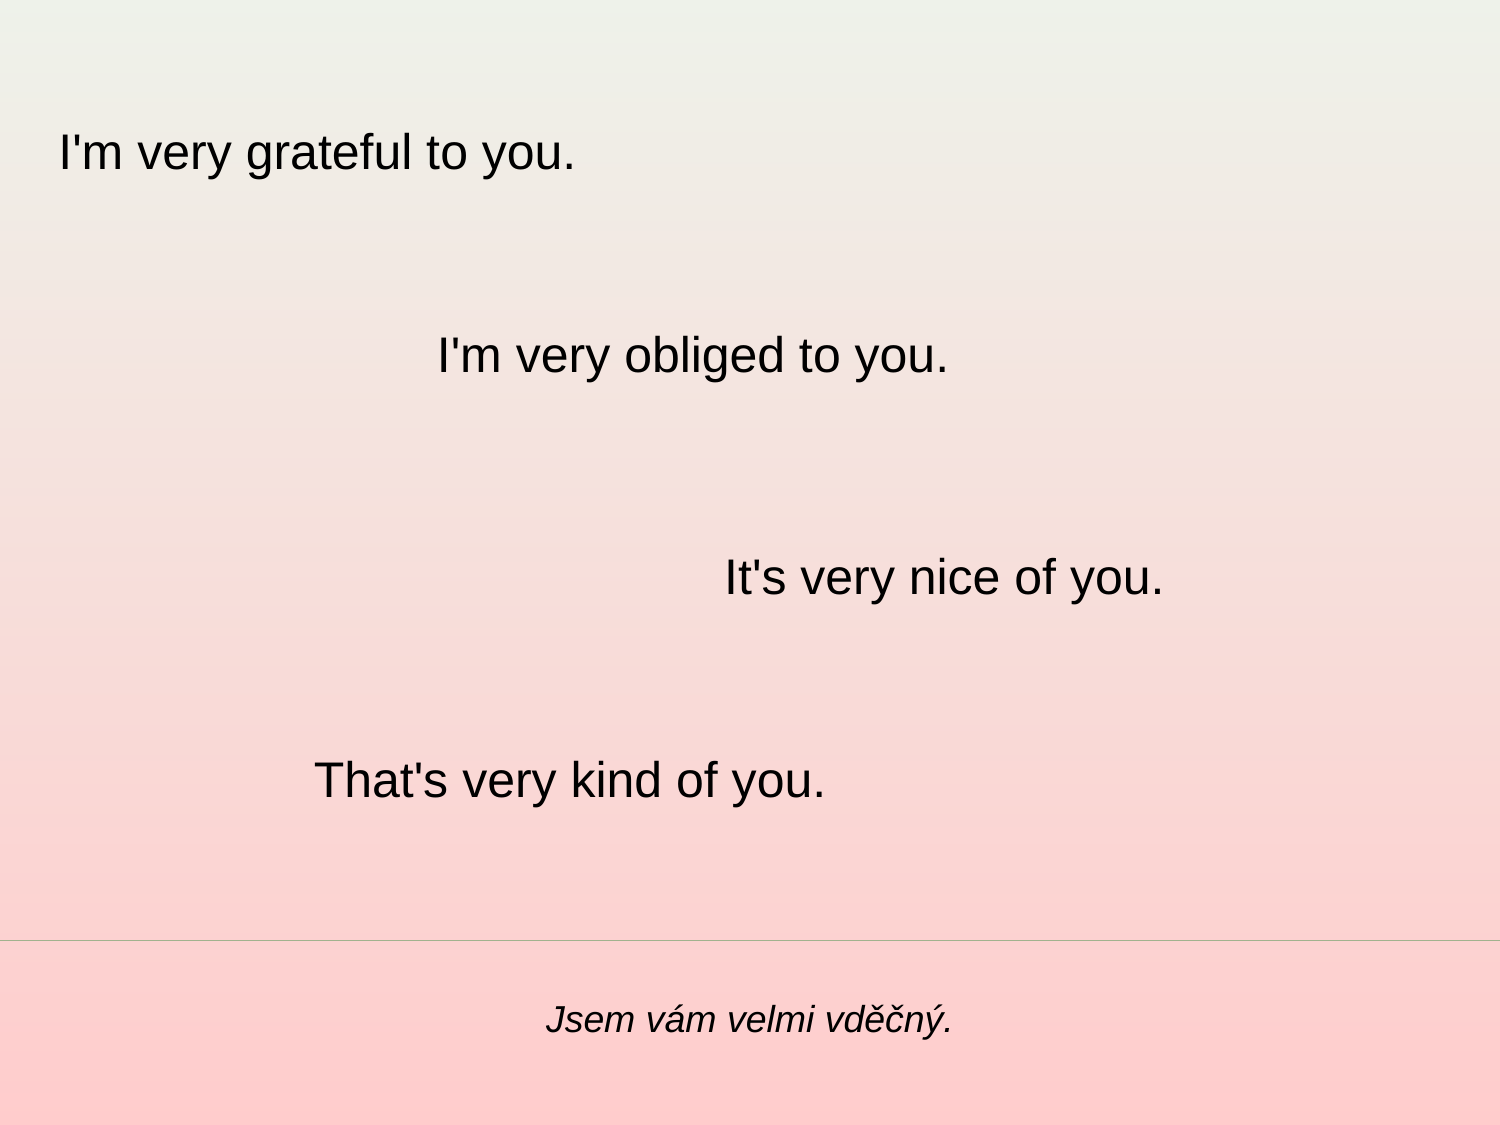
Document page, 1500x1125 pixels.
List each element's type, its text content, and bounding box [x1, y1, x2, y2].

text_box I'm very grateful to you. [43, 111, 593, 188]
text_box It's very nice of you. [709, 537, 1180, 613]
text_box Jsem vám velmi vděčný. [531, 987, 969, 1049]
text_box That's very kind of you. [299, 739, 842, 816]
text_box I'm very obliged to you. [422, 314, 965, 390]
